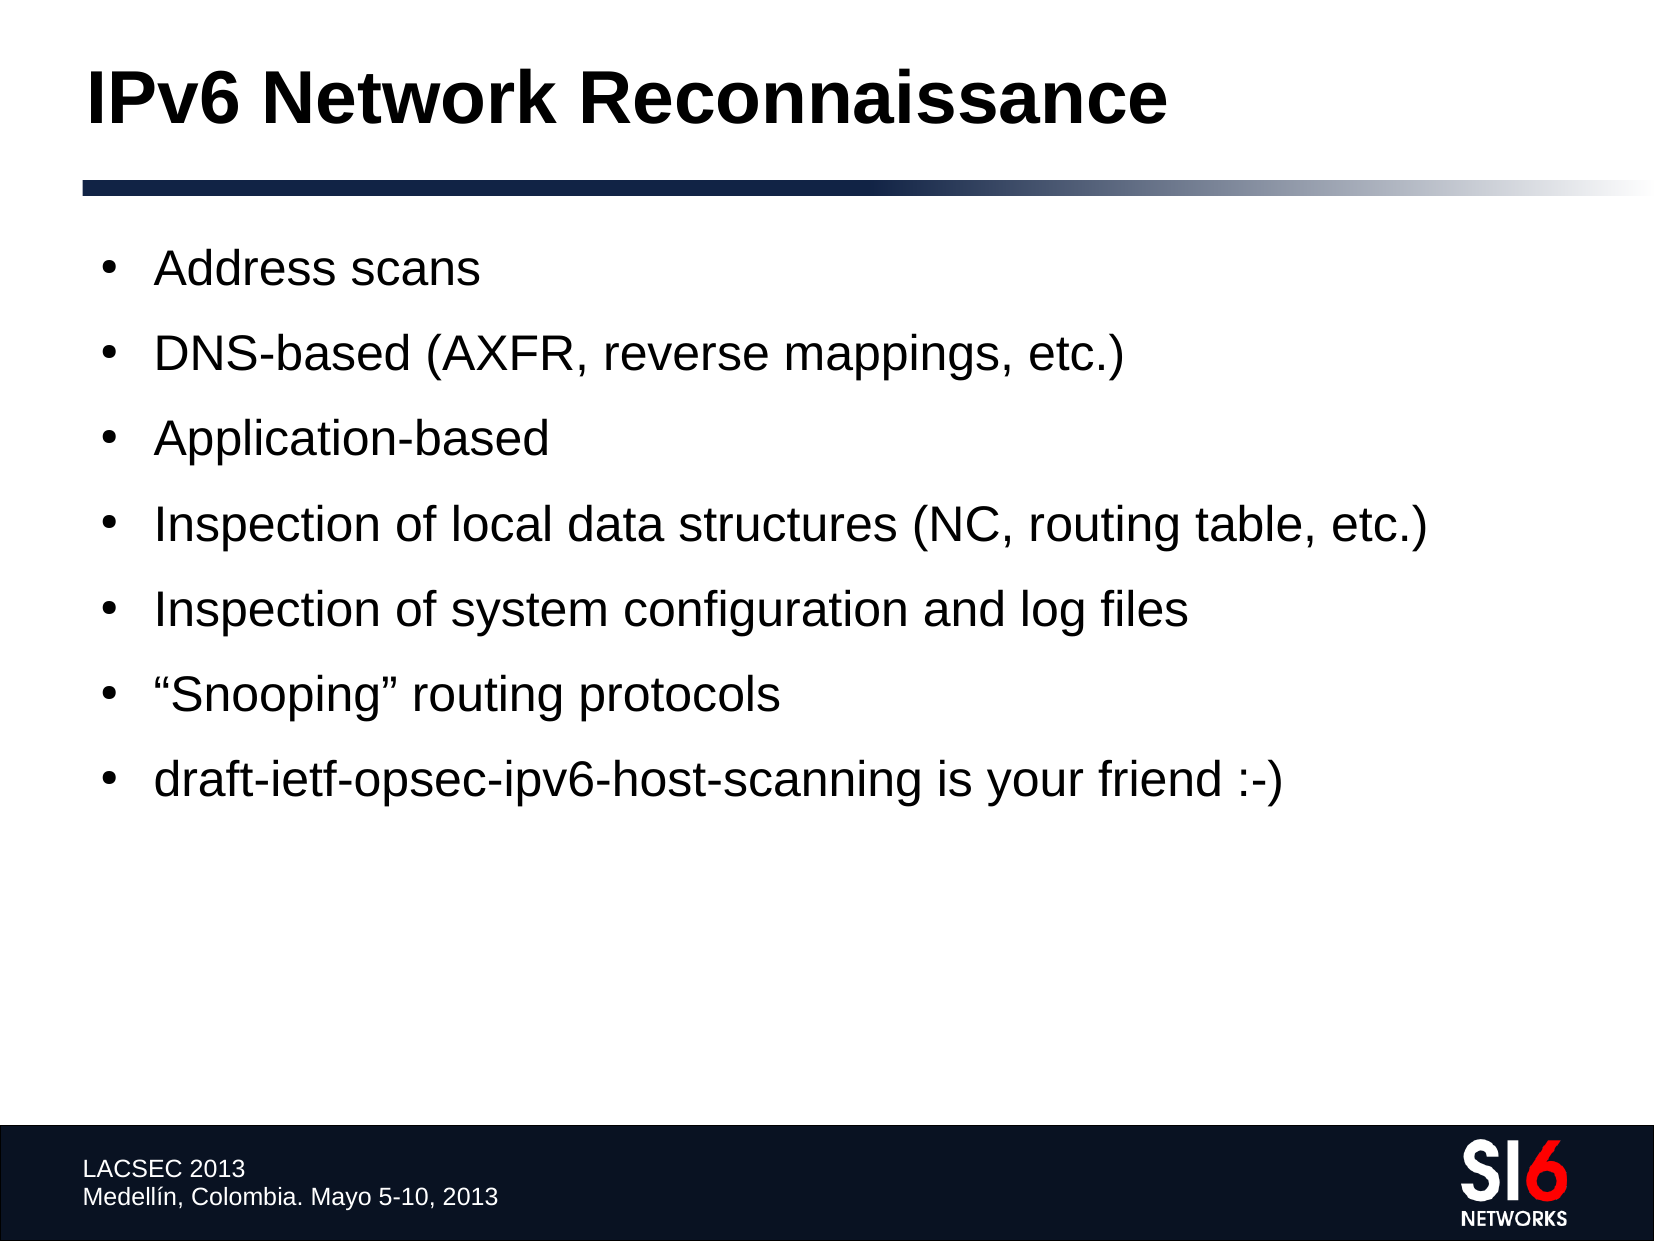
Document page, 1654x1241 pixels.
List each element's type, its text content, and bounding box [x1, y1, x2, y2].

picture [1461, 1139, 1567, 1226]
list Address scans DNS-based (AXFR, reverse mappings, etc.) Application-based Inspection of local data structures (NC, routing table, etc.) Inspection of system configuration and log files “Snooping” routing protocols draft-ietf-opsec-ipv6-host-scanning is your friend :-) [82, 240, 1571, 1059]
title IPv6 Network Reconnaissance [86, 30, 1576, 166]
